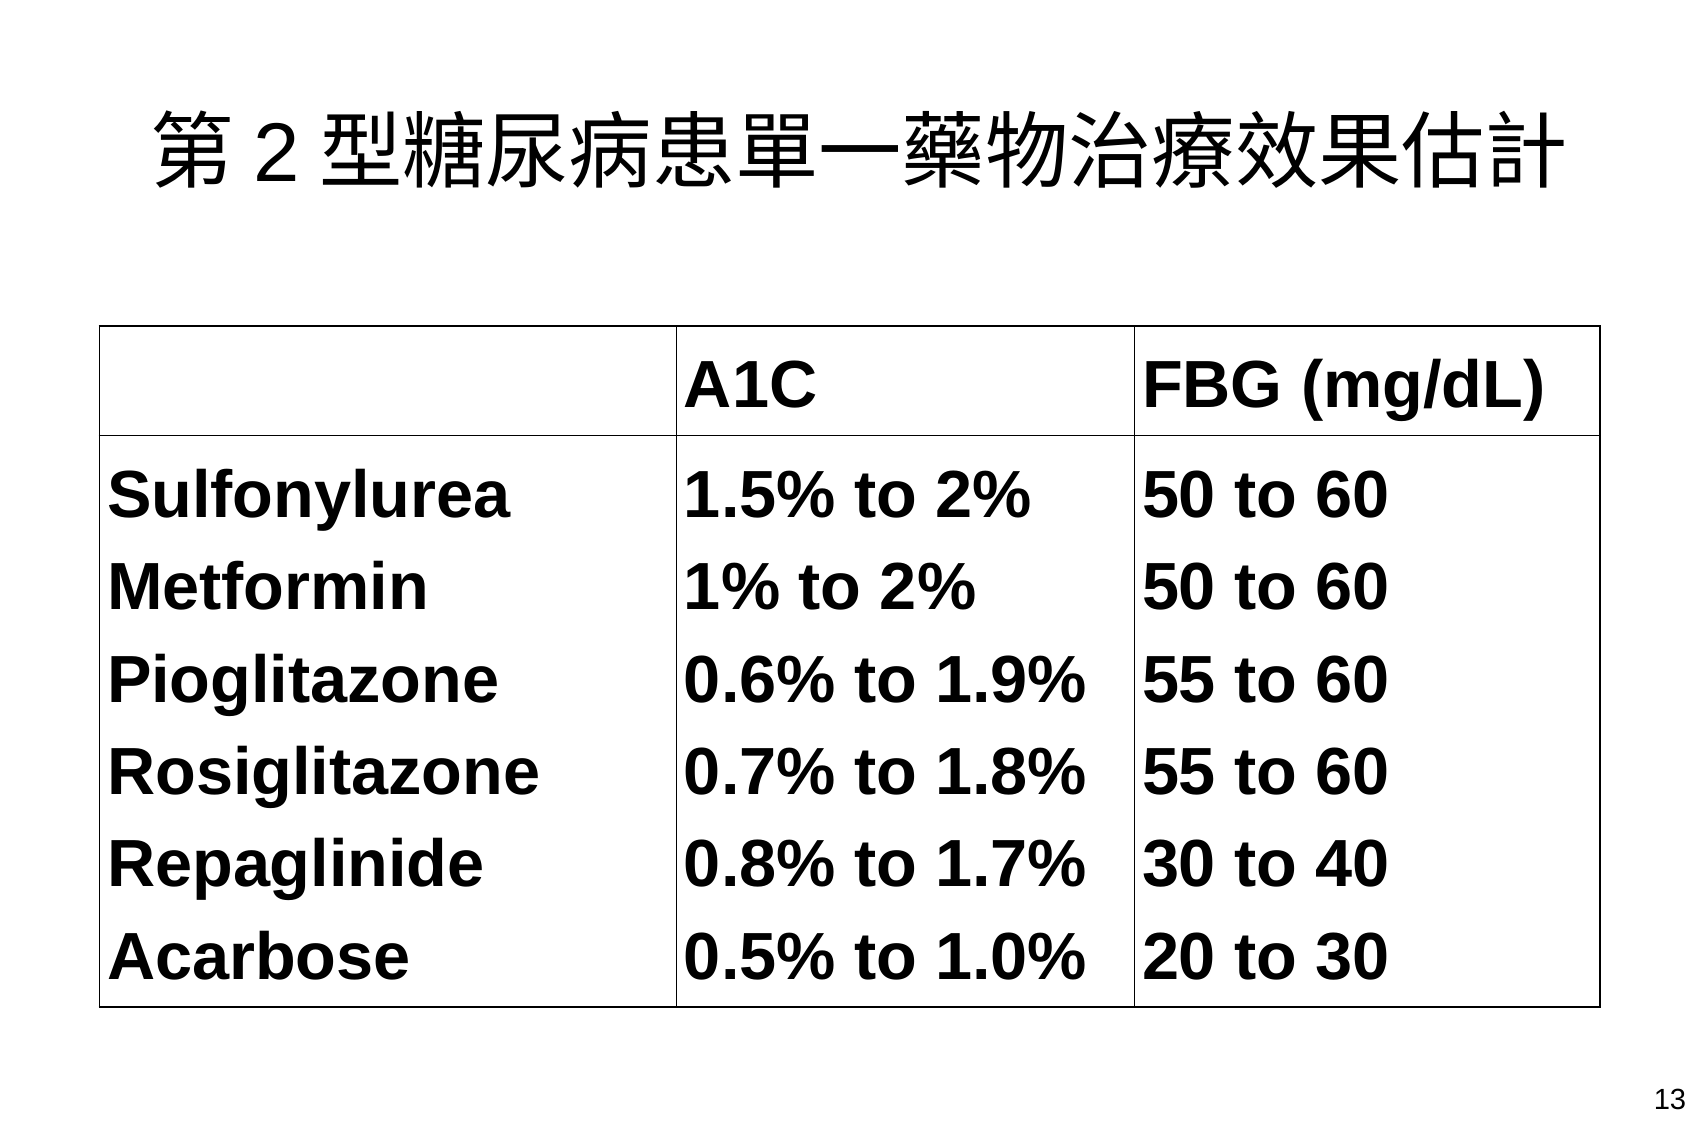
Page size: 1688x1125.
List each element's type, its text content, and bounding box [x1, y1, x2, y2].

table_header FBG (mg/dL) [1135, 327, 1599, 435]
table_cell 1.5% to 2% 1% to 2% 0.6% to 1.9% 0.7% to 1.8% 0.8% to 1.7% 0.5% to 1.0% [677, 436, 1134, 1006]
table_cell Sulfonylurea Metformin Pioglitazone Rosiglitazone Repaglinide Acarbose [100, 436, 676, 1006]
table_cell 50 to 60 50 to 60 55 to 60 55 to 60 30 to 40 20 to 30 [1135, 436, 1599, 1006]
title 第2型糖尿病患單一藥物治療效果估計 [99, 54, 1619, 243]
table_header [100, 327, 676, 435]
table_header A1C [677, 327, 1134, 435]
